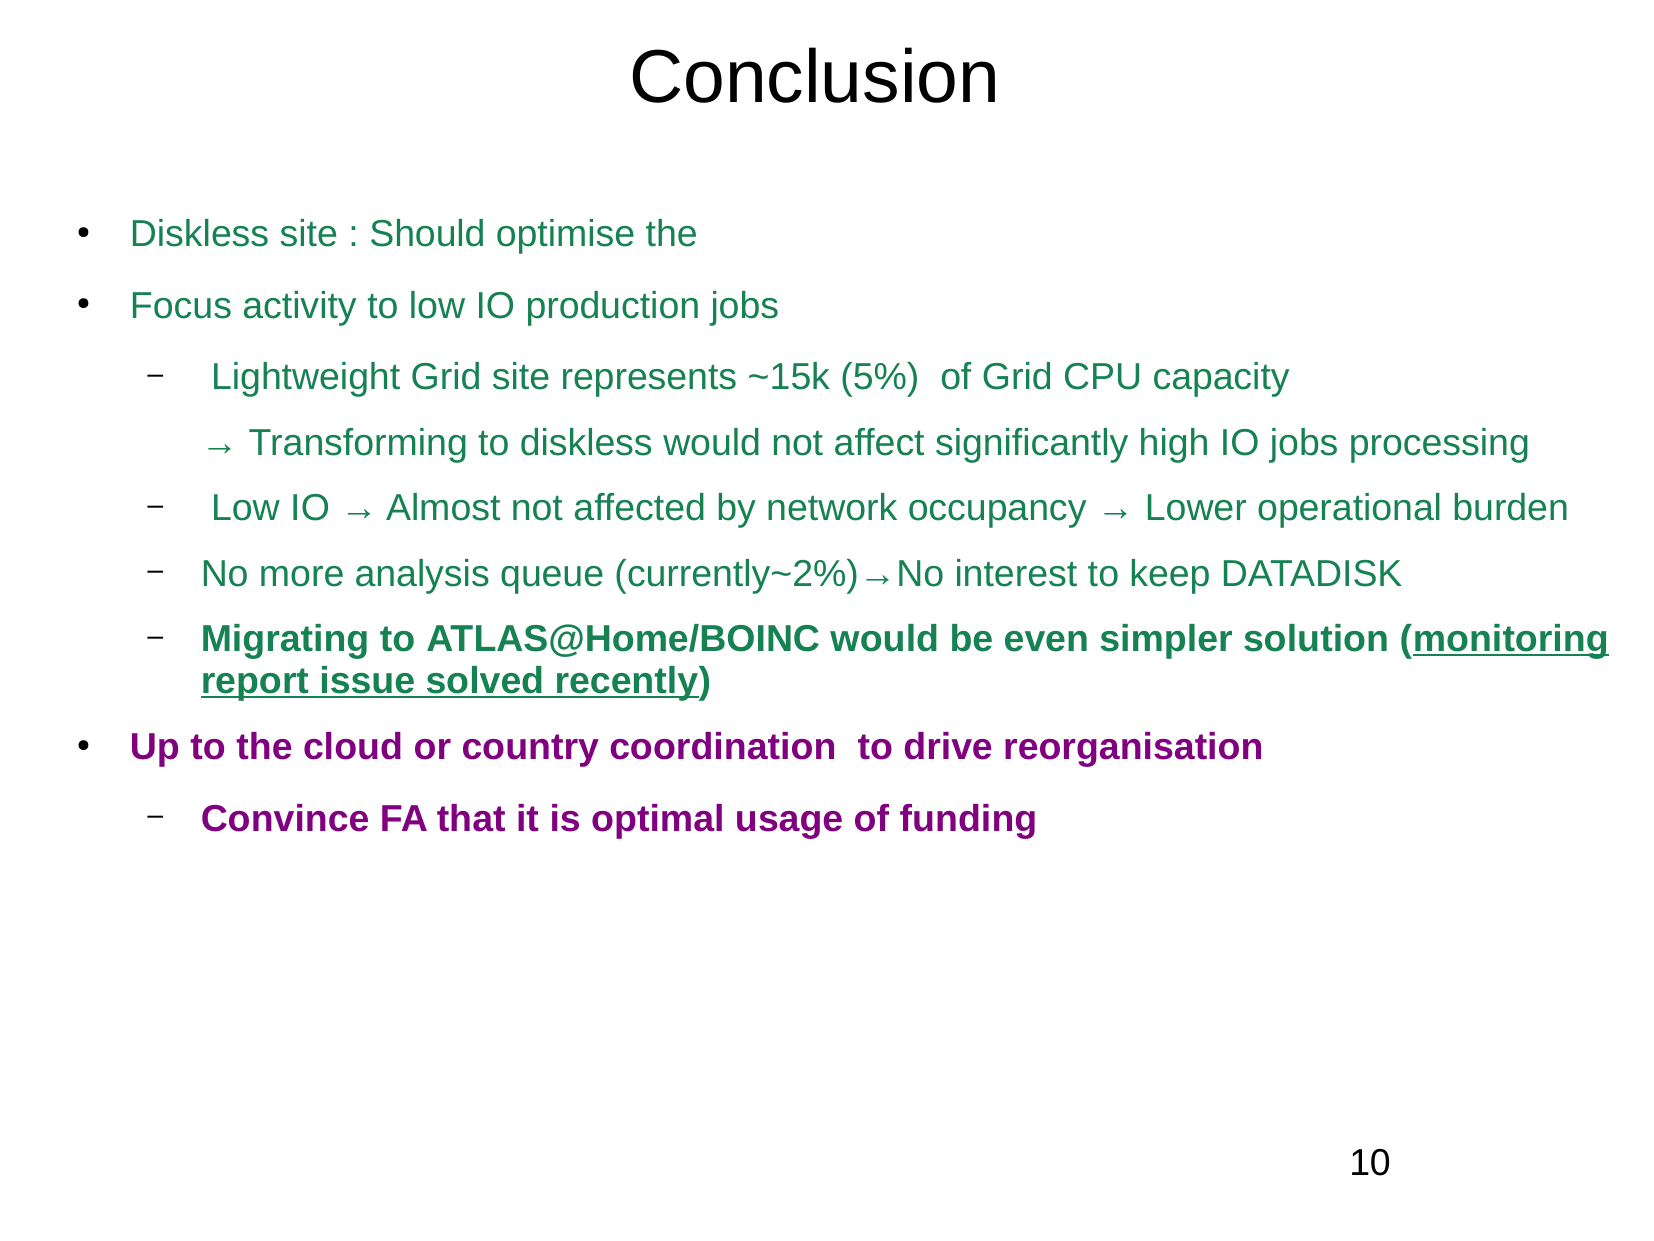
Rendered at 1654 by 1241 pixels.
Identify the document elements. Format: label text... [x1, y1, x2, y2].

text_box <numéro> [1334, 1133, 1621, 1205]
list Diskless site : Should optimise the Focus activity to low IO production jobs Lightweight Grid site represents ~15k (5%) of Grid CPU capacity → Transforming to diskless would not affect significantly high IO jobs processing Low IO → Almost not affected by network occupancy → Lower operational burden No more analysis queue (currently~2%)→No interest to keep DATADISK Migrating to ATLAS@Home/BOINC would be even simpler solution (monitoring report issue solved recently) Up to the cloud or country coordination to drive reorganisation Convince FA that it is optimal usage of funding [59, 212, 1630, 1150]
title Conclusion [165, 0, 1465, 161]
